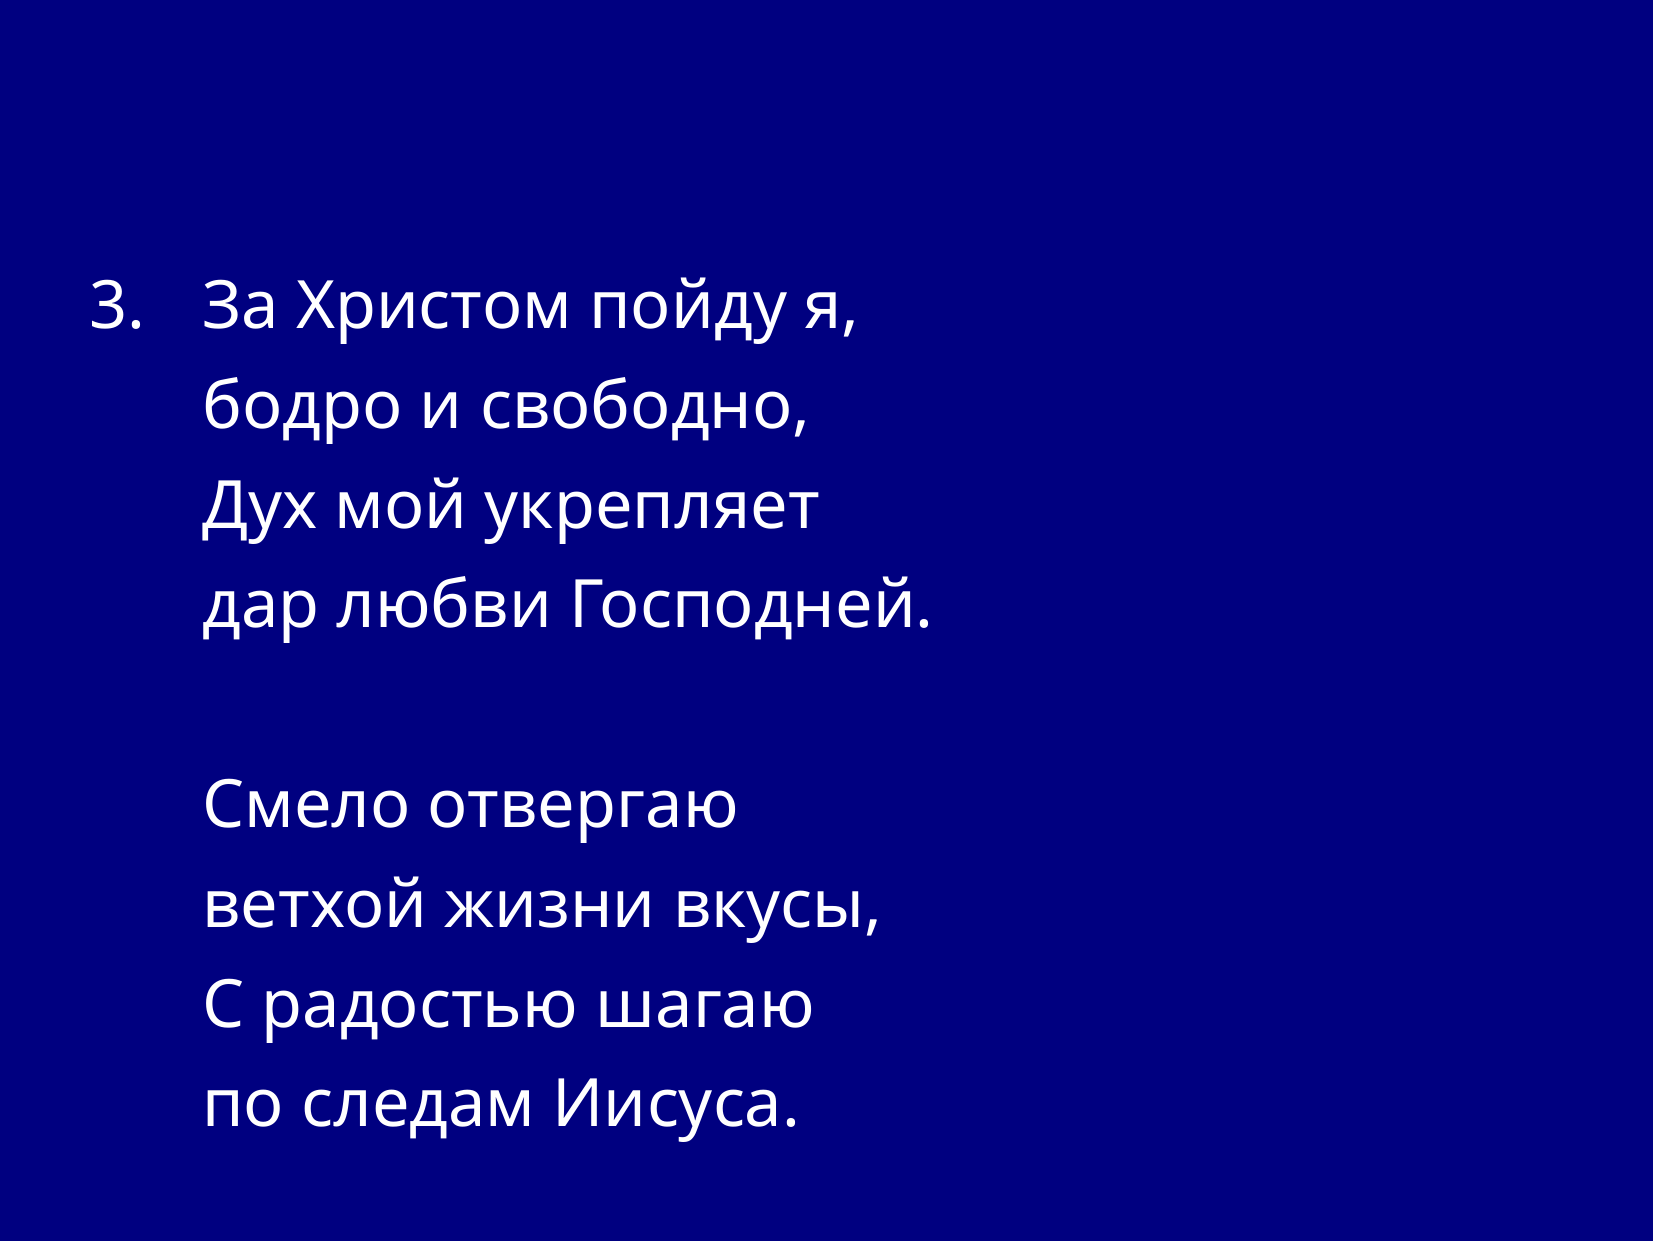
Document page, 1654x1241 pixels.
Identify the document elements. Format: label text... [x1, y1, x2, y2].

text_box 3. За Христом пойду я, бодро и свободно, Дух мой укрепляет дар любви Господней. Смело отвергаю ветхой жизни вкусы, С радостью шагаю по следам Иисуса. [75, 150, 1576, 1163]
